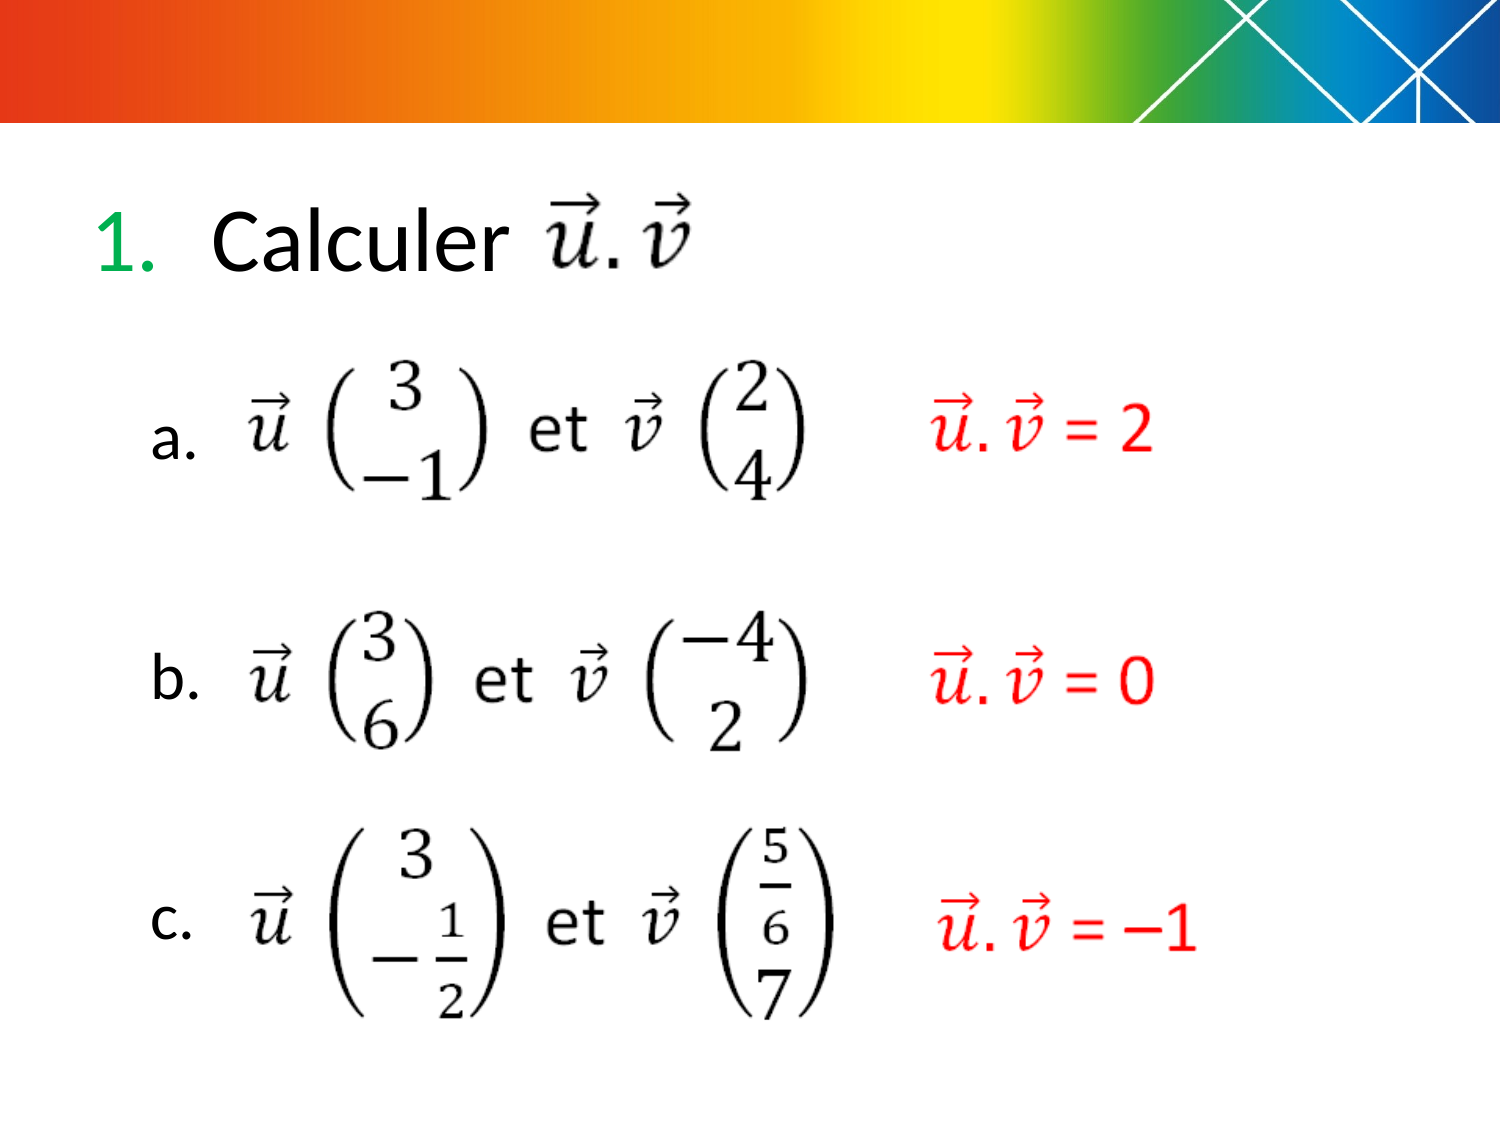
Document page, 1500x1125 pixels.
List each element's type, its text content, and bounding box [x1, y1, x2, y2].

text_box a. b. c. [135, 385, 821, 1121]
picture [0, 0, 1359, 123]
picture [230, 597, 831, 767]
picture [537, 182, 718, 291]
title Calculer [75, 163, 1426, 305]
picture [903, 632, 1184, 728]
picture [921, 884, 1211, 971]
picture [242, 810, 865, 1042]
picture [230, 343, 821, 516]
picture [903, 373, 1178, 469]
picture [1340, 0, 1500, 123]
